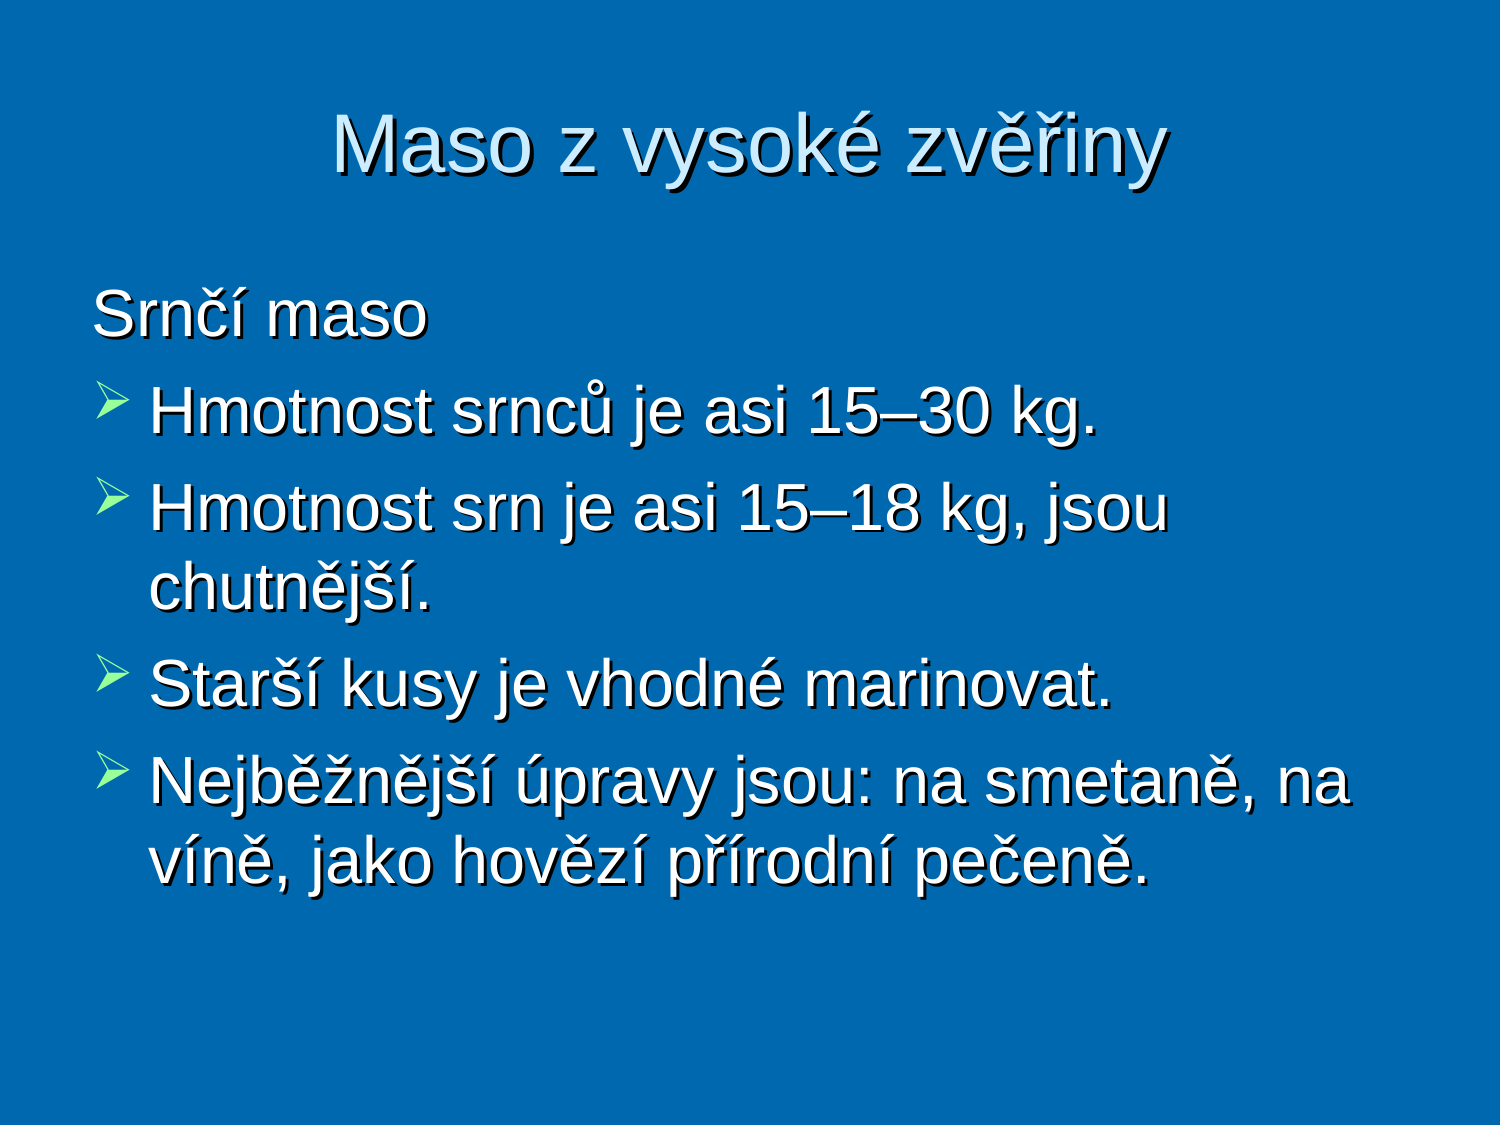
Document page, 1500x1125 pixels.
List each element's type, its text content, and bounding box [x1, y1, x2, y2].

list Srnčí maso Hmotnost srnců je asi 15–30 kg. Hmotnost srn je asi 15–18 kg, jsou chutnější. Starší kusy je vhodné marinovat. Nejběžnější úpravy jsou: na smetaně, na víně, jako hovězí přírodní pečeně. [76, 262, 1412, 1006]
title Maso z vysoké zvěřiny [75, 45, 1426, 233]
